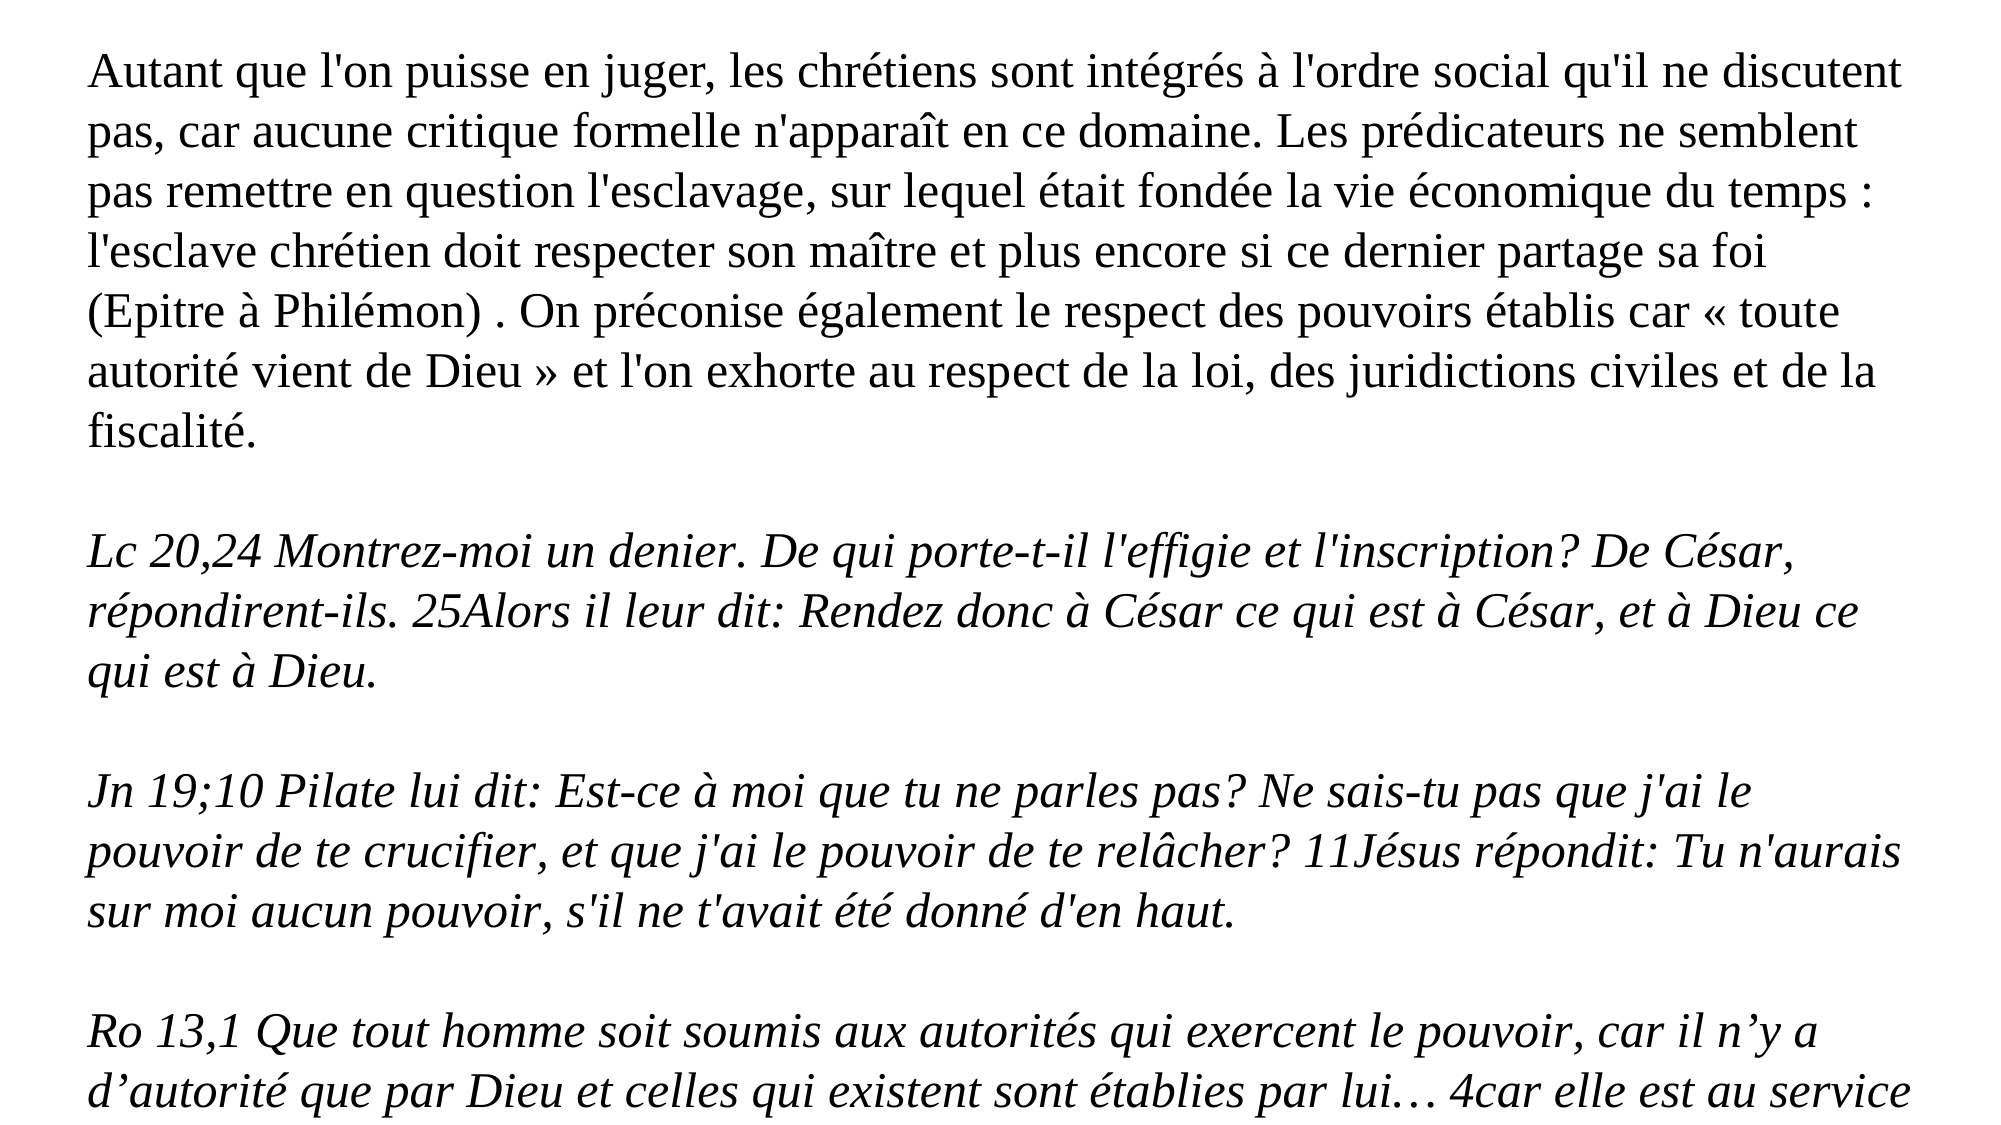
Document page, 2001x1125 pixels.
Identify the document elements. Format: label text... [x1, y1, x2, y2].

text_box Autant que l'on puisse en juger, les chrétiens sont intégrés à l'ordre social qu'il ne discutent pas, car aucune critique formelle n'apparaît en ce domaine. Les prédicateurs ne semblent pas remettre en question l'esclavage, sur lequel était fondée la vie économique du temps : l'esclave chrétien doit respecter son maître et plus encore si ce dernier partage sa foi (Epitre à Philémon) . On préconise également le respect des pouvoirs établis car « toute autorité vient de Dieu » et l'on exhorte au respect de la loi, des juridictions civiles et de la fiscalité. Lc 20,24 Montrez-moi un denier. De qui porte-t-il l'effigie et l'inscription? De César, répondirent-ils. 25Alors il leur dit: Rendez donc à César ce qui est à César, et à Dieu ce qui est à Dieu. Jn 19;10 Pilate lui dit: Est-ce à moi que tu ne parles pas? Ne sais-tu pas que j'ai le pouvoir de te crucifier, et que j'ai le pouvoir de te relâcher? 11Jésus répondit: Tu n'aurais sur moi aucun pouvoir, s'il ne t'avait été donné d'en haut. Ro 13,1 Que tout homme soit soumis aux autorités qui exercent le pouvoir, car il n’y a d’autorité que par Dieu et celles qui existent sont établies par lui… 4car elle est au service de Dieu pour t’inciter au bien. [71, 29, 1930, 1125]
